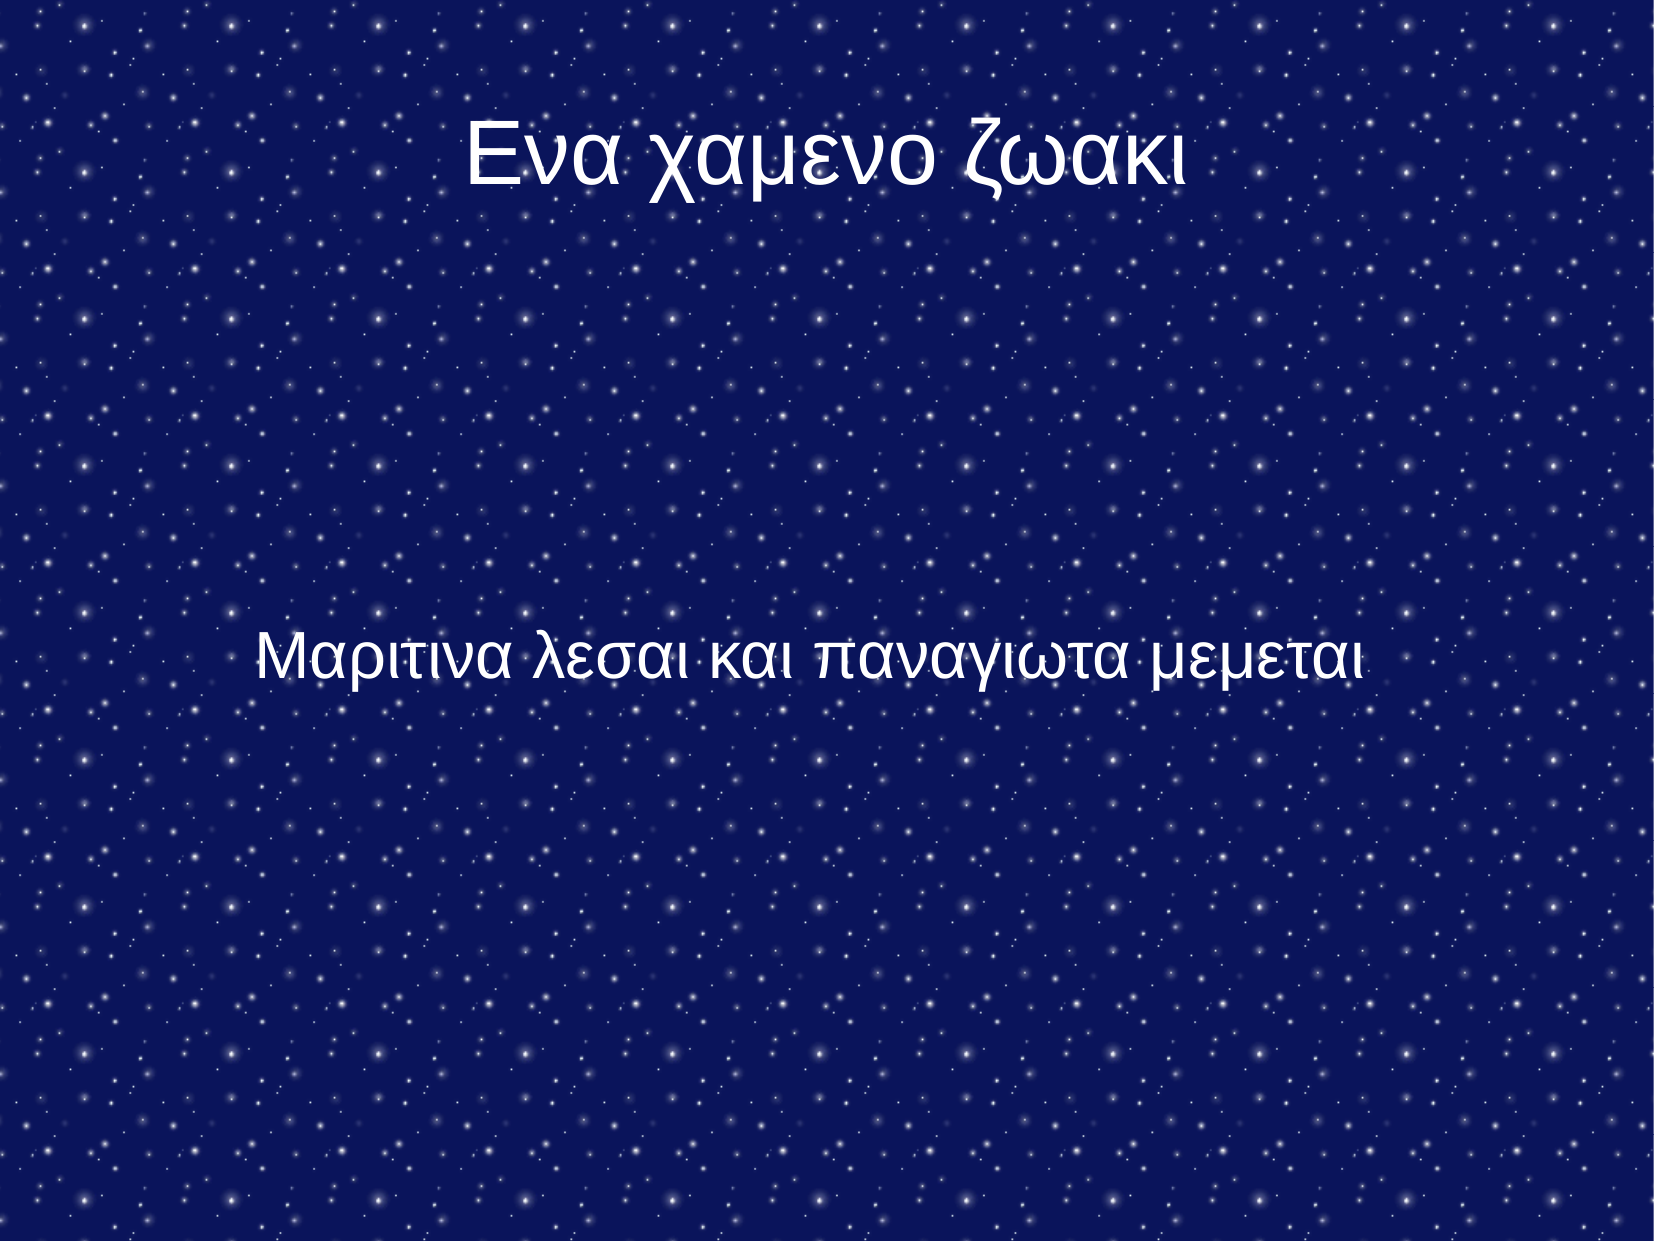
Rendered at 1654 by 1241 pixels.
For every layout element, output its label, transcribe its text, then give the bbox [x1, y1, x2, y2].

title Ενα χαμενο ζωακι [82, 49, 1571, 257]
subtitle Μαριτινα λεσαι και παναγιωτα μεμεται [82, 296, 1538, 1016]
picture [0, 0, 1654, 1241]
